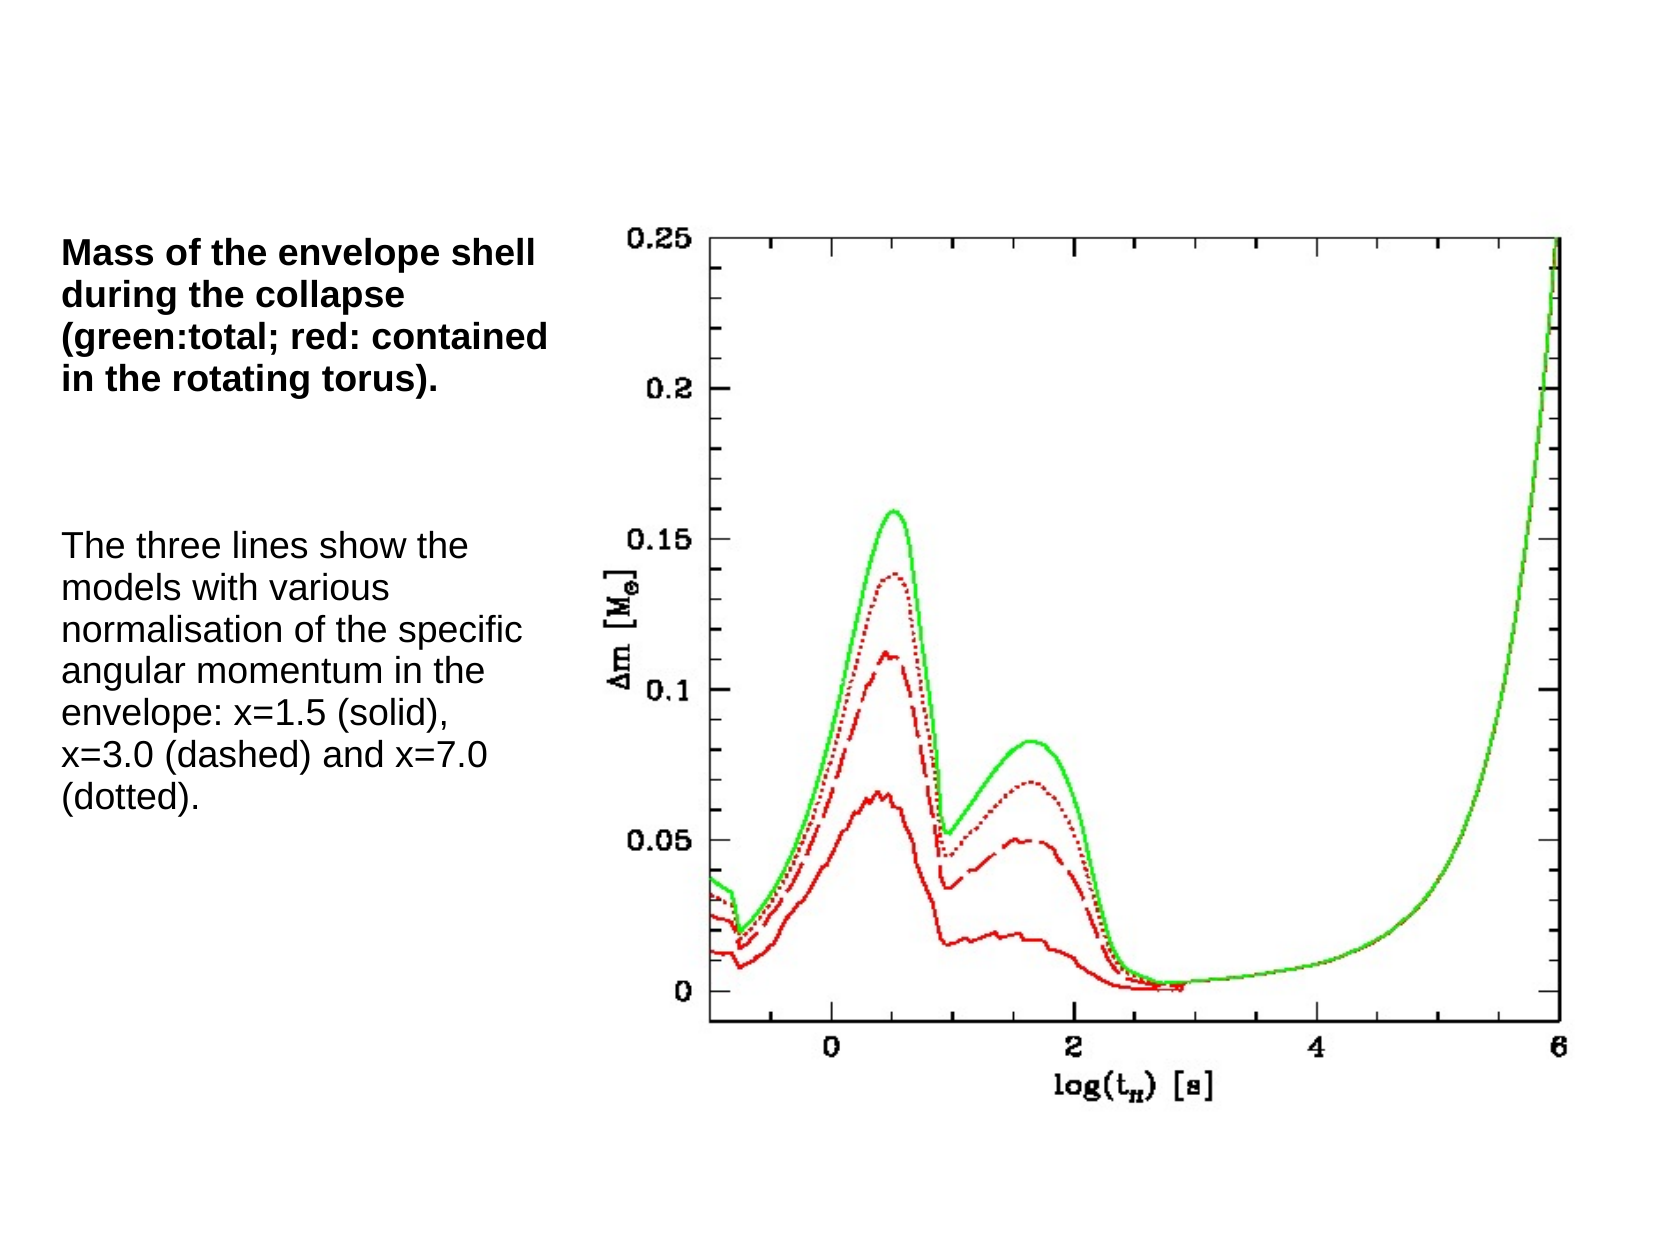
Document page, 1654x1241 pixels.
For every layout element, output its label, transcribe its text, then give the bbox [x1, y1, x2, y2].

picture [600, 187, 1613, 1121]
text_box Mass of the envelope shell during the collapse (green:total; red: contained in the rotating torus). The three lines show the models with various normalisation of the specific angular momentum in the envelope: x=1.5 (solid), x=3.0 (dashed) and x=7.0 (dotted). [46, 224, 601, 1140]
